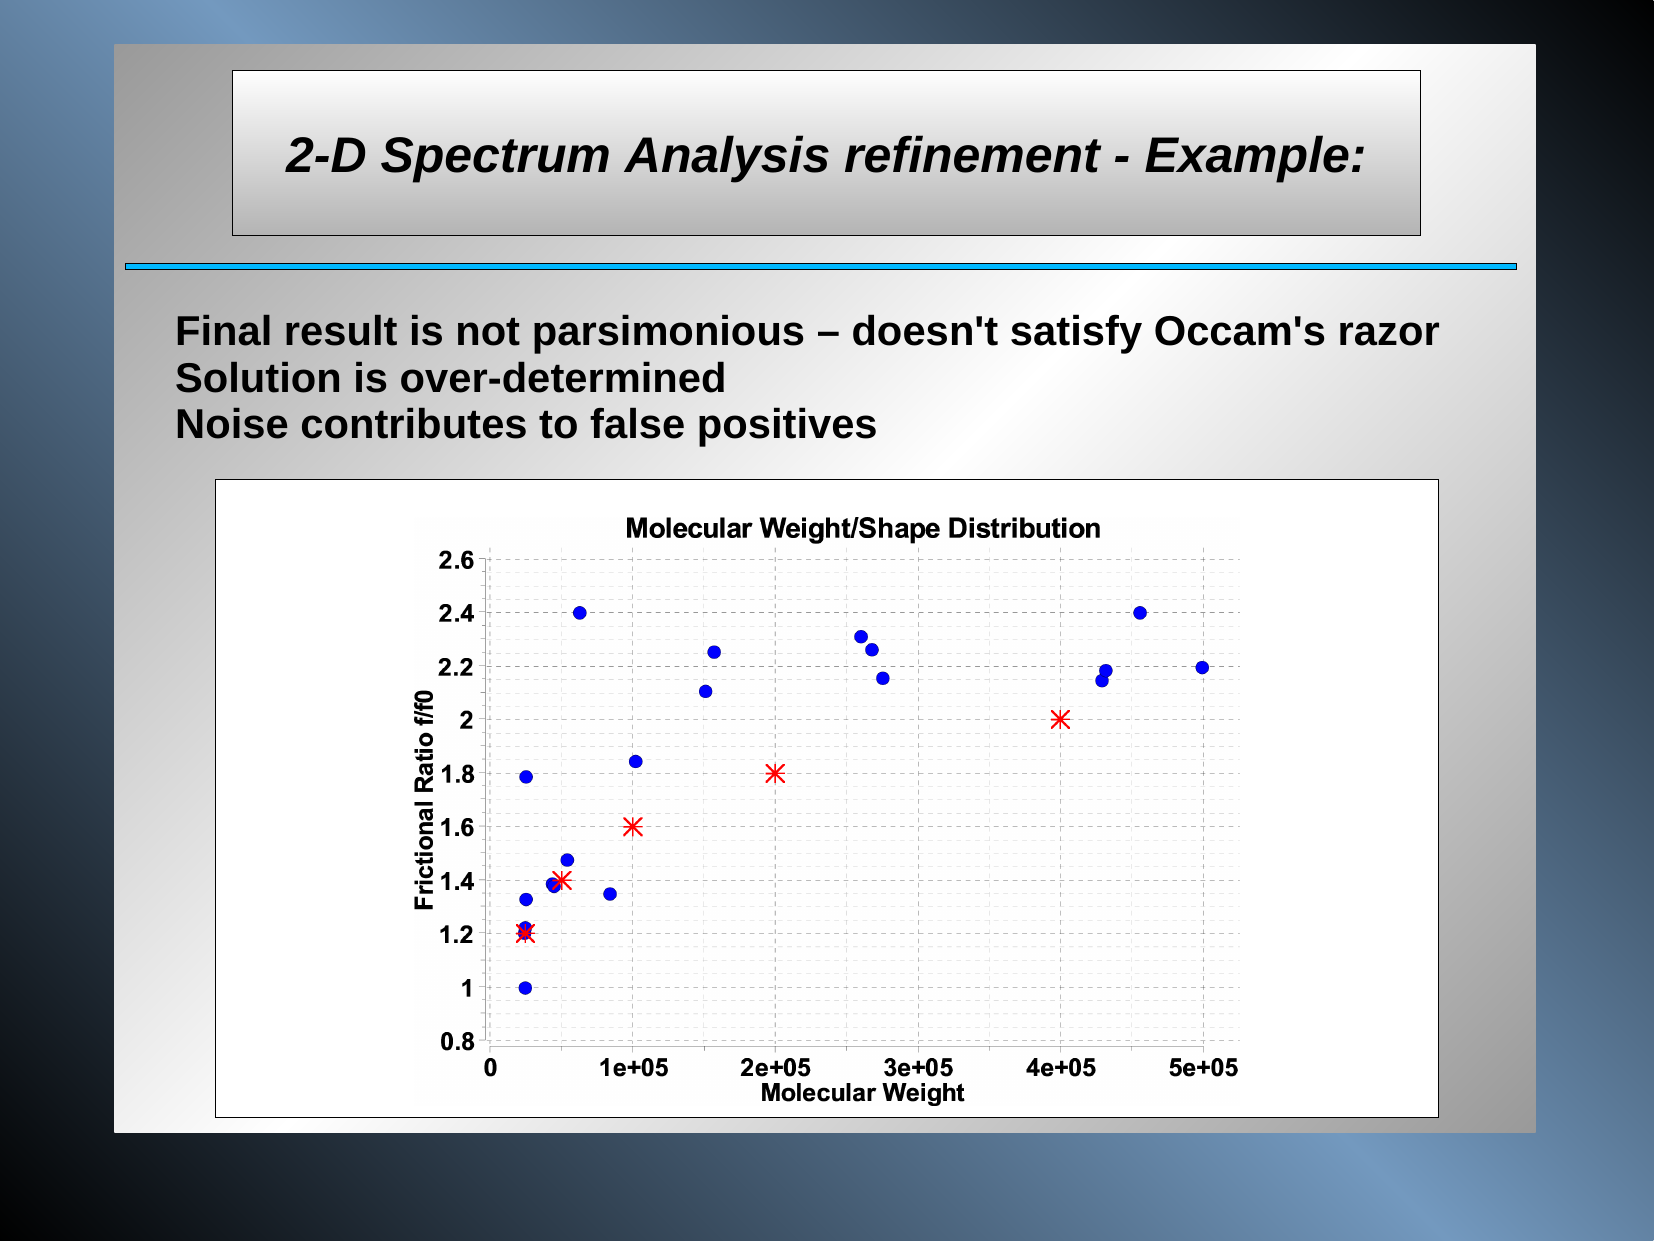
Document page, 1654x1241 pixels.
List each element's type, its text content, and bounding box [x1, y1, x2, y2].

text_box 2-D Spectrum Analysis refinement - Example: [246, 127, 1407, 195]
text_box [125, 263, 1517, 270]
text_box [232, 70, 1421, 236]
text_box Final result is not parsimonious – doesn't satisfy Occam's razor Solution is over-determined Noise contributes to false positives [137, 307, 1491, 448]
picture [414, 517, 1240, 1106]
text_box [215, 479, 1439, 1118]
